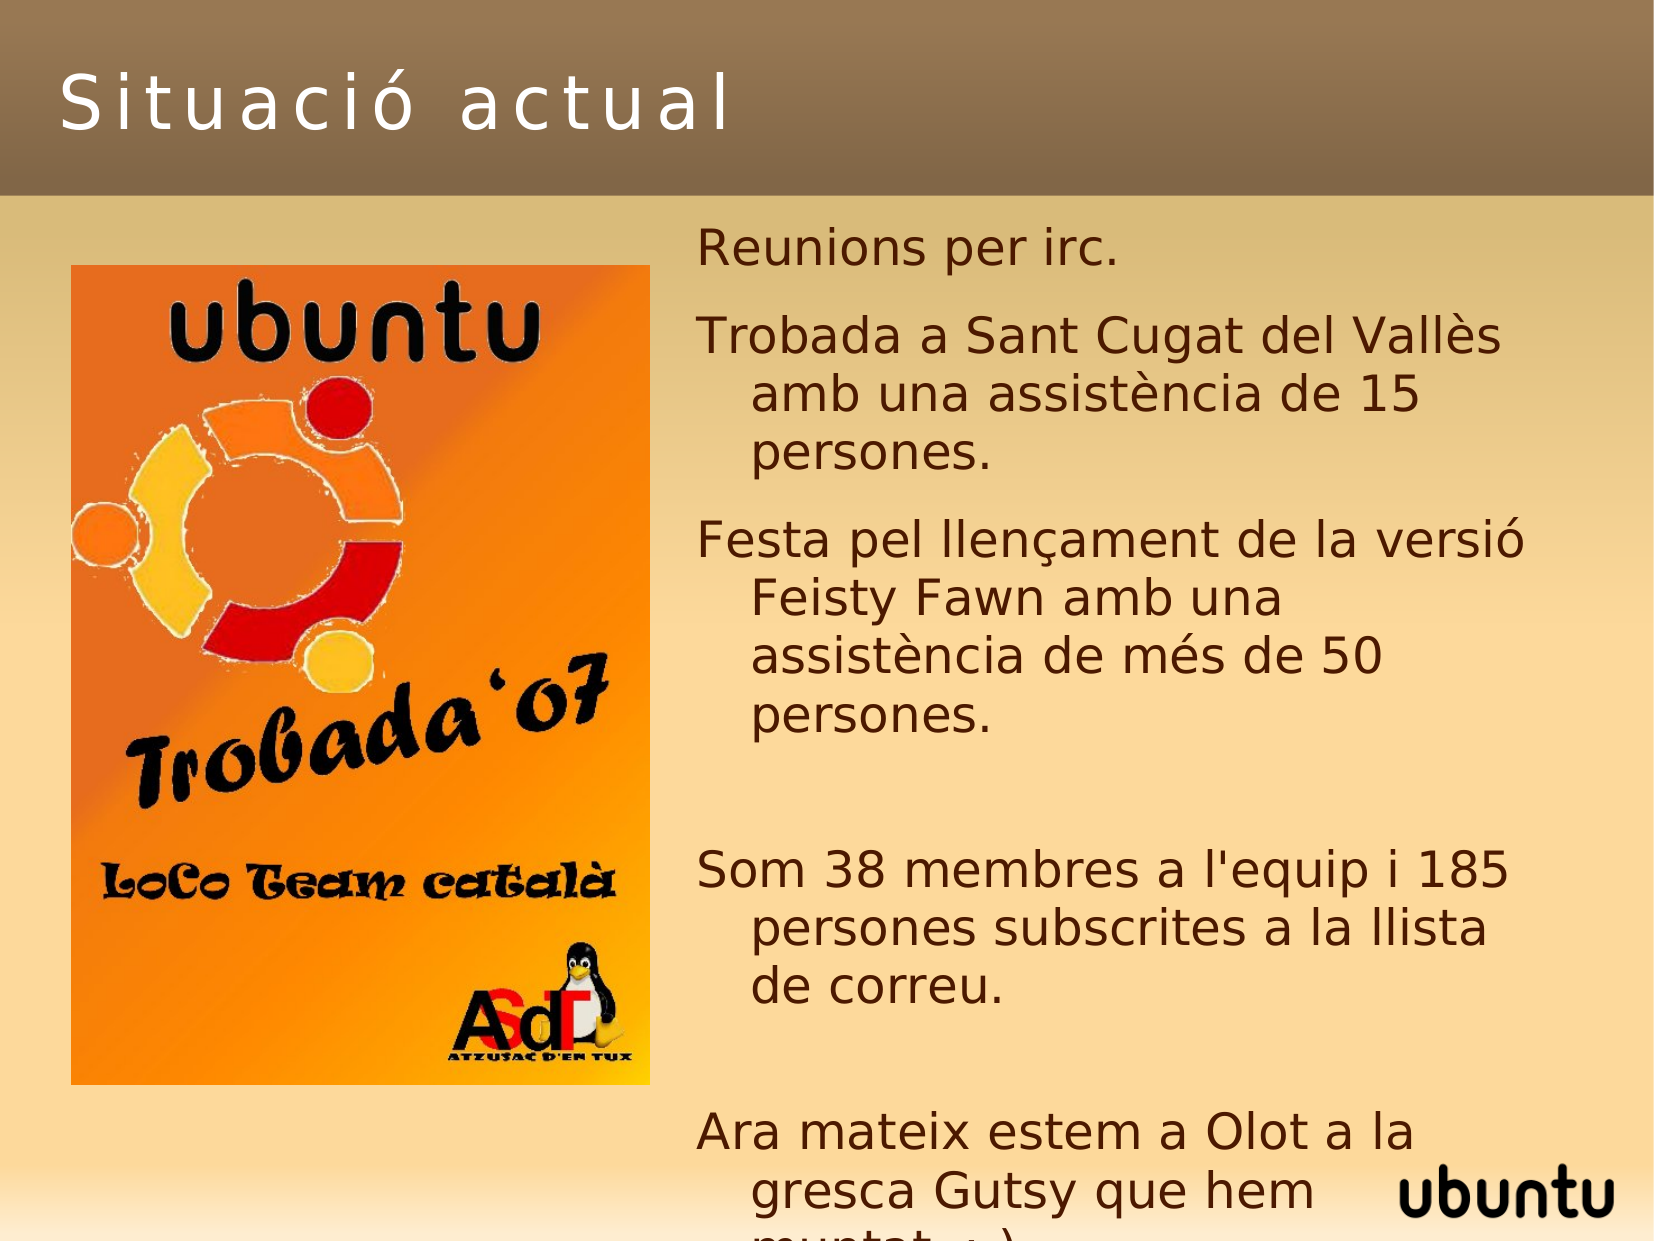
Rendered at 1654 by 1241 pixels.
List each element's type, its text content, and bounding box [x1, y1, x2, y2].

list Reunions per irc. Trobada a Sant Cugat del Vallès amb una assistència de 15 persones. Festa pel llençament de la versió Feisty Fawn amb una assistència de més de 50 persones. Som 38 membres a l'equip i 185 persones subscrites a la llista de correu. Ara mateix estem a Olot a la gresca Gutsy que hem muntat. :-) [679, 218, 1565, 1152]
picture [0, 0, 1654, 1241]
title Situació actual [59, 29, 1595, 178]
